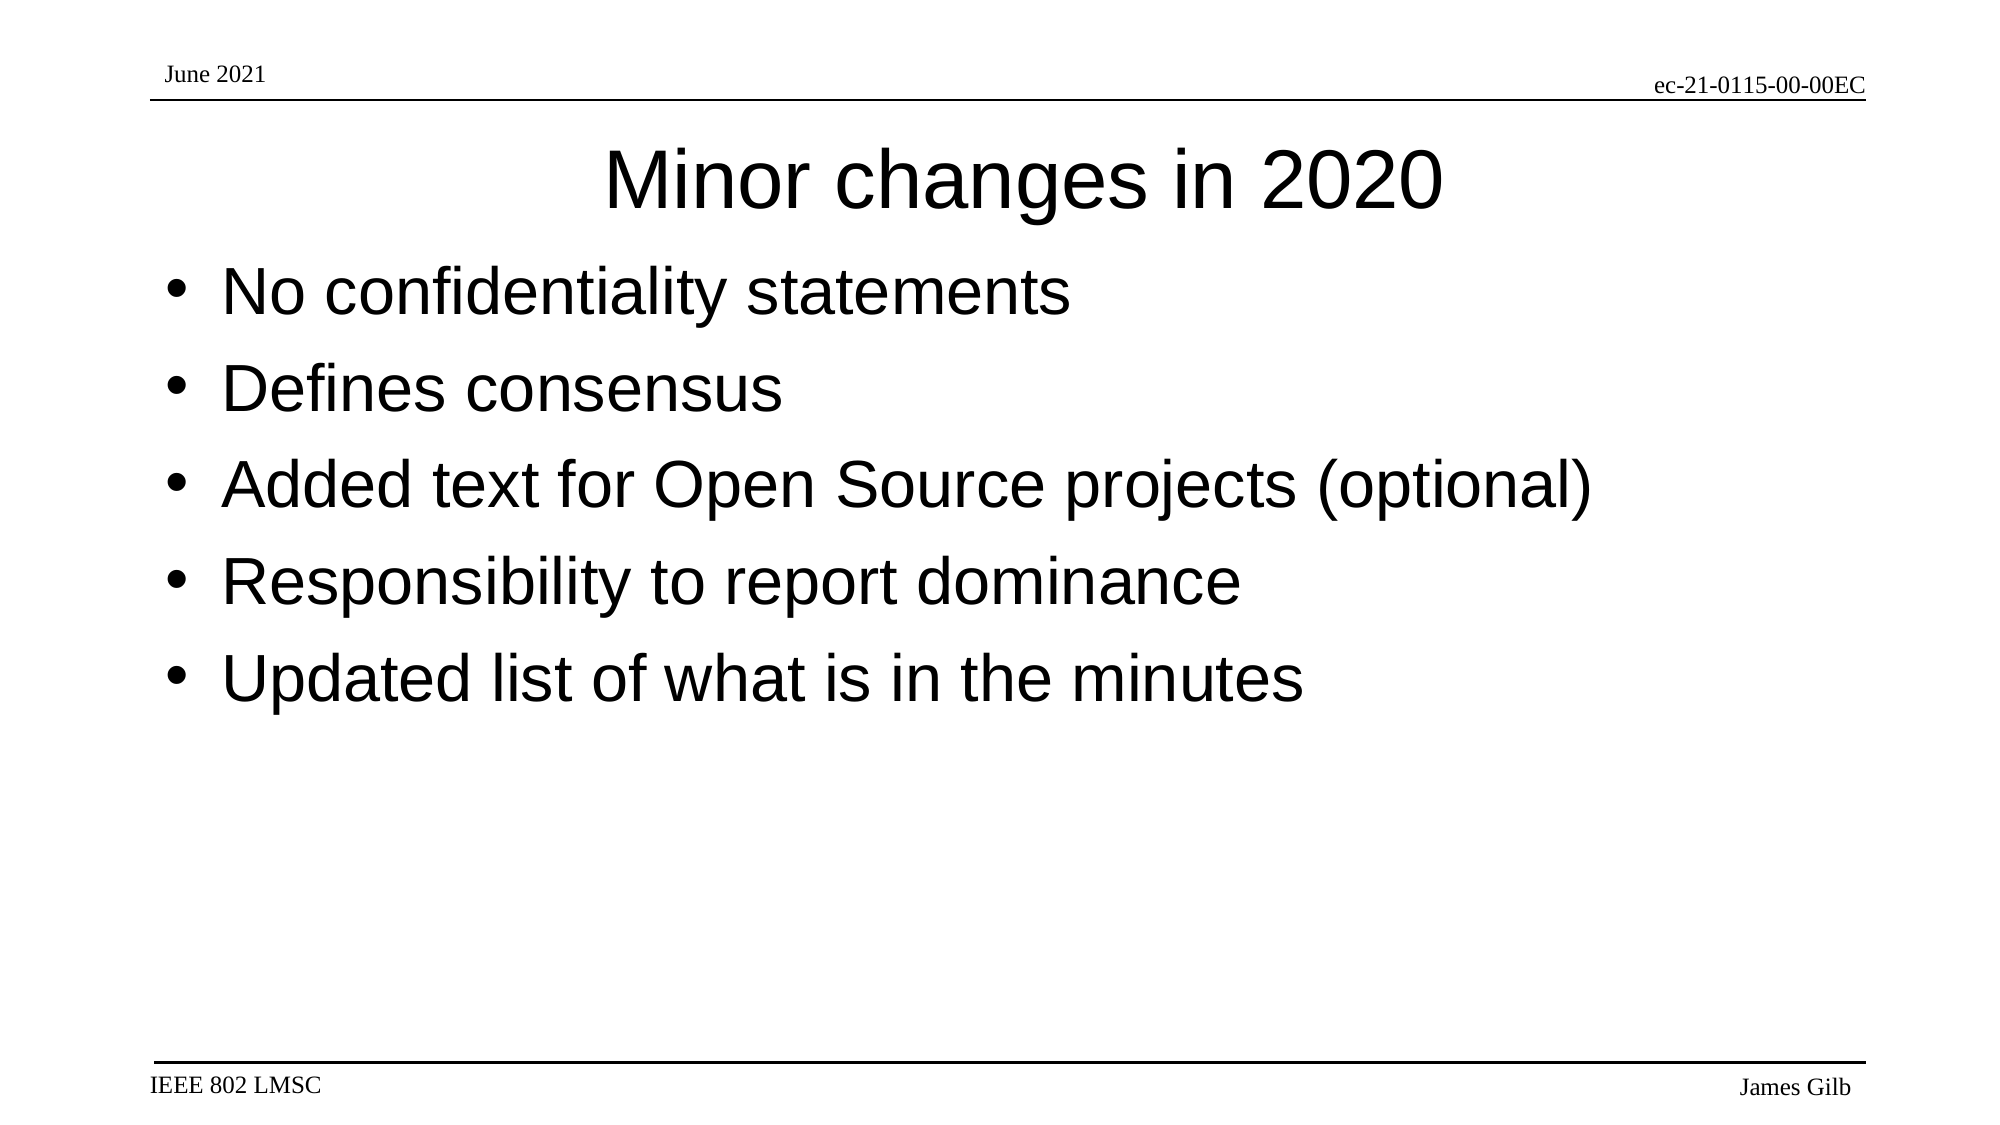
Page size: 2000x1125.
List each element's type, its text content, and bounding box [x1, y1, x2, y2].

list No confidentiality statements Defines consensus Added text for Open Source projects (optional) Responsibility to report dominance Updated list of what is in the minutes [150, 239, 1900, 1051]
title Minor changes in 2020 [149, 112, 1900, 238]
